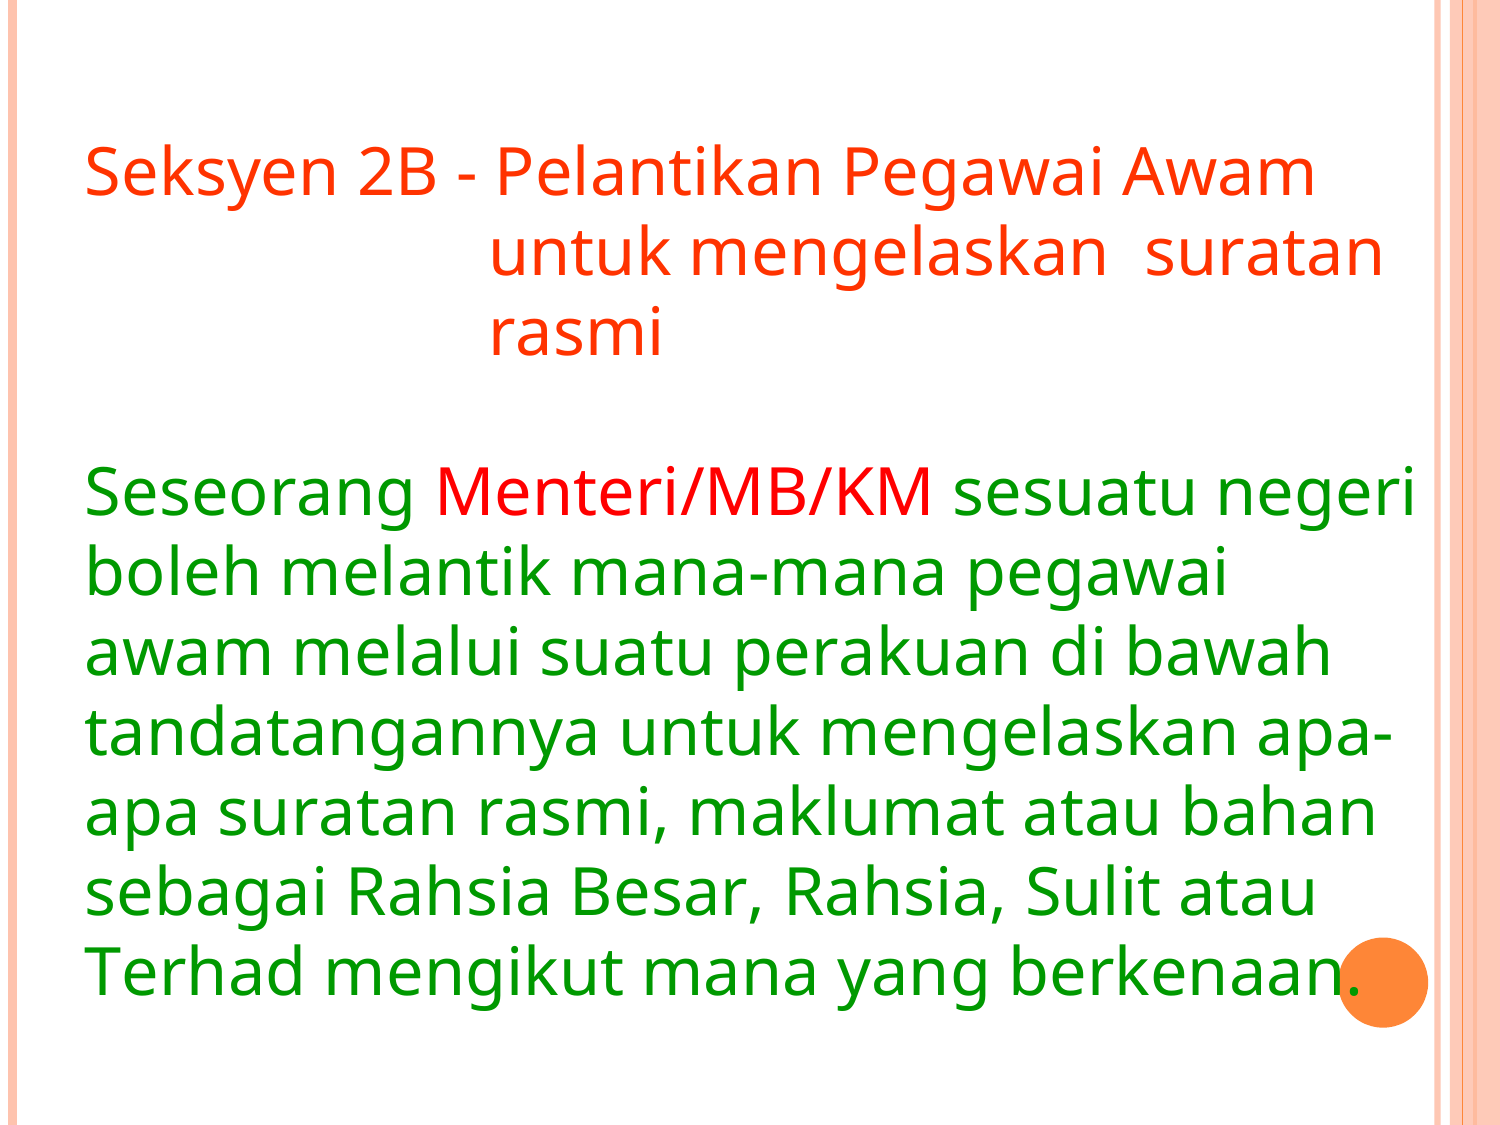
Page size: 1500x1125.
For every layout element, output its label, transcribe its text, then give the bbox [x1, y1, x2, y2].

text_box Seksyen 2B - Pelantikan Pegawai Awam untuk mengelaskan suratan rasmi Seseorang Menteri/MB/KM sesuatu negeri boleh melantik mana-mana pegawai awam melalui suatu perakuan di bawah tandatangannya untuk mengelaskan apa-apa suratan rasmi, maklumat atau bahan sebagai Rahsia Besar, Rahsia, Sulit atau Terhad mengikut mana yang berkenaan. [70, 121, 1438, 1017]
